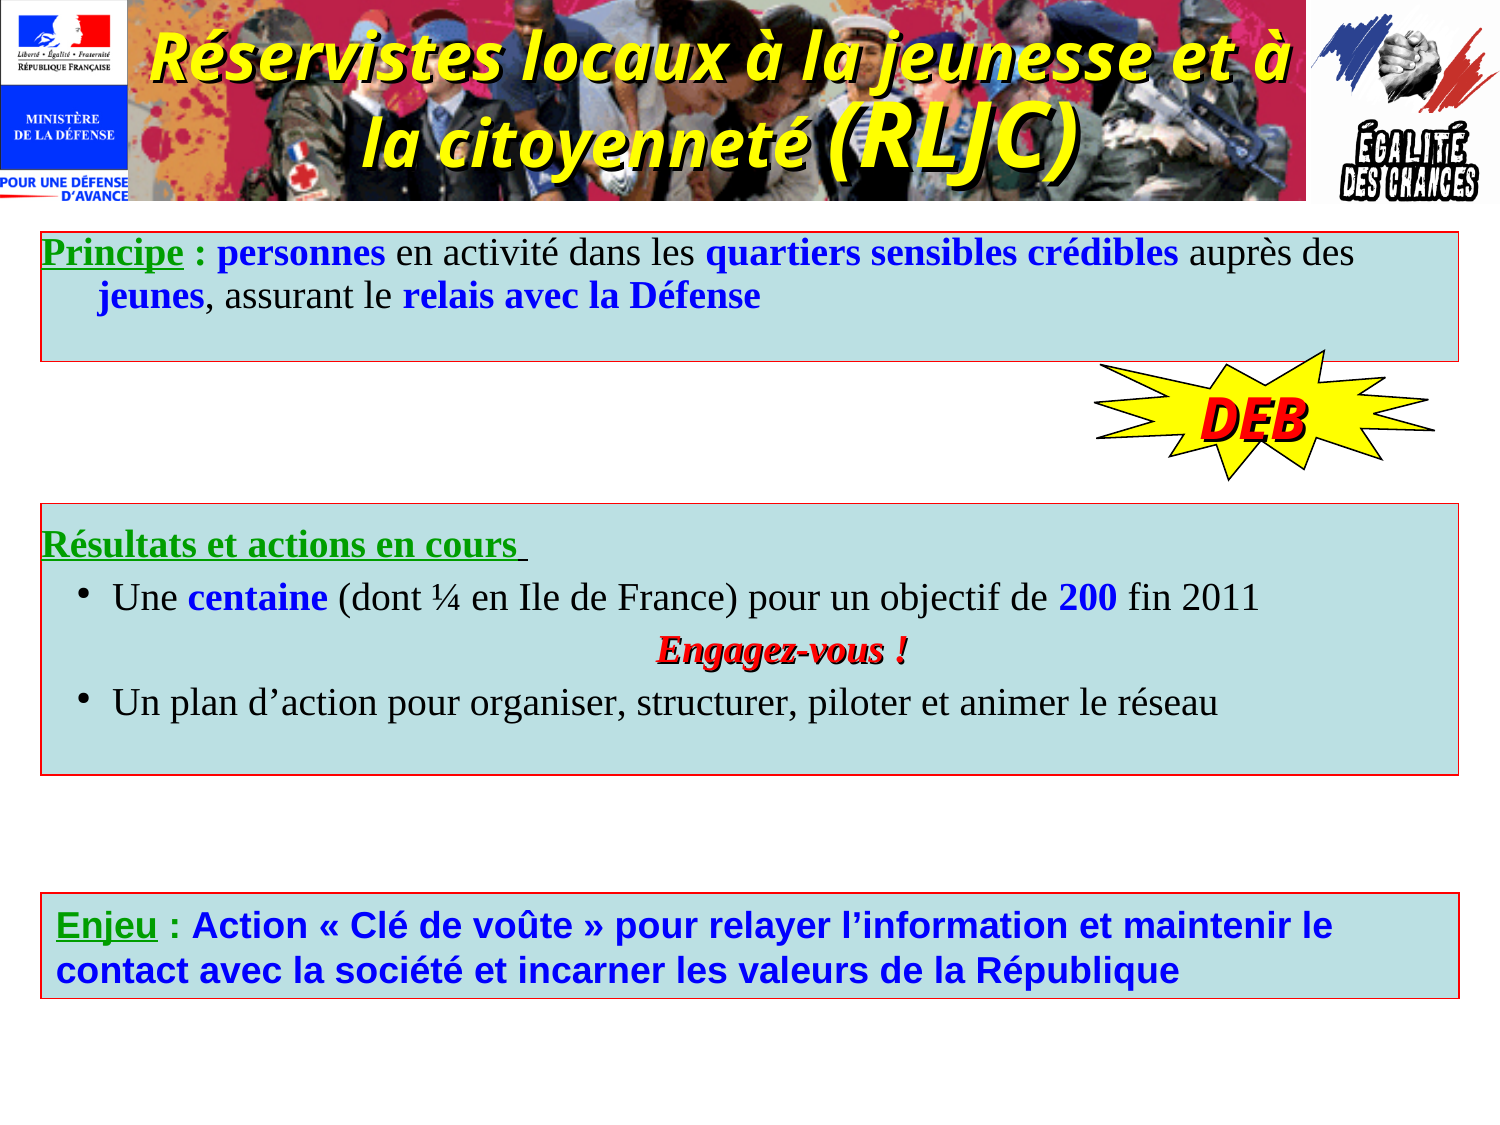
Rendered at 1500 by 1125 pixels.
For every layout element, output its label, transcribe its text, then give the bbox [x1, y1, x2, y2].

text_box [1099, 364, 1151, 389]
text_box [1096, 422, 1151, 439]
text_box [1221, 459, 1246, 480]
text_box [1286, 350, 1325, 373]
text_box Enjeu : Action « Clé de voûte » pour relayer l’information et maintenir le contact avec la société et incarner les valeurs de la République [41, 893, 1459, 999]
text_box [1354, 377, 1435, 460]
text_box [1220, 364, 1243, 373]
text_box Principe : personnes en activité dans les quartiers sensibles crédibles auprès des jeunes, assurant le relais avec la Défense [41, 231, 1459, 362]
picture [0, 0, 1306, 201]
text_box DEB [1151, 373, 1354, 459]
text_box [1288, 459, 1309, 470]
text_box Résultats et actions en cours Une centaine (dont ¼ en Ile de France) pour un objectif de 200 fin 2011 Engagez-vous ! Un plan d’action pour organiser, structurer, piloter et animer le réseau [41, 503, 1459, 775]
text_box Réservistes locaux à la jeunesse et à la citoyenneté (RLJC) [147, 31, 1294, 182]
text_box [1094, 397, 1151, 421]
picture [1311, 0, 1500, 204]
